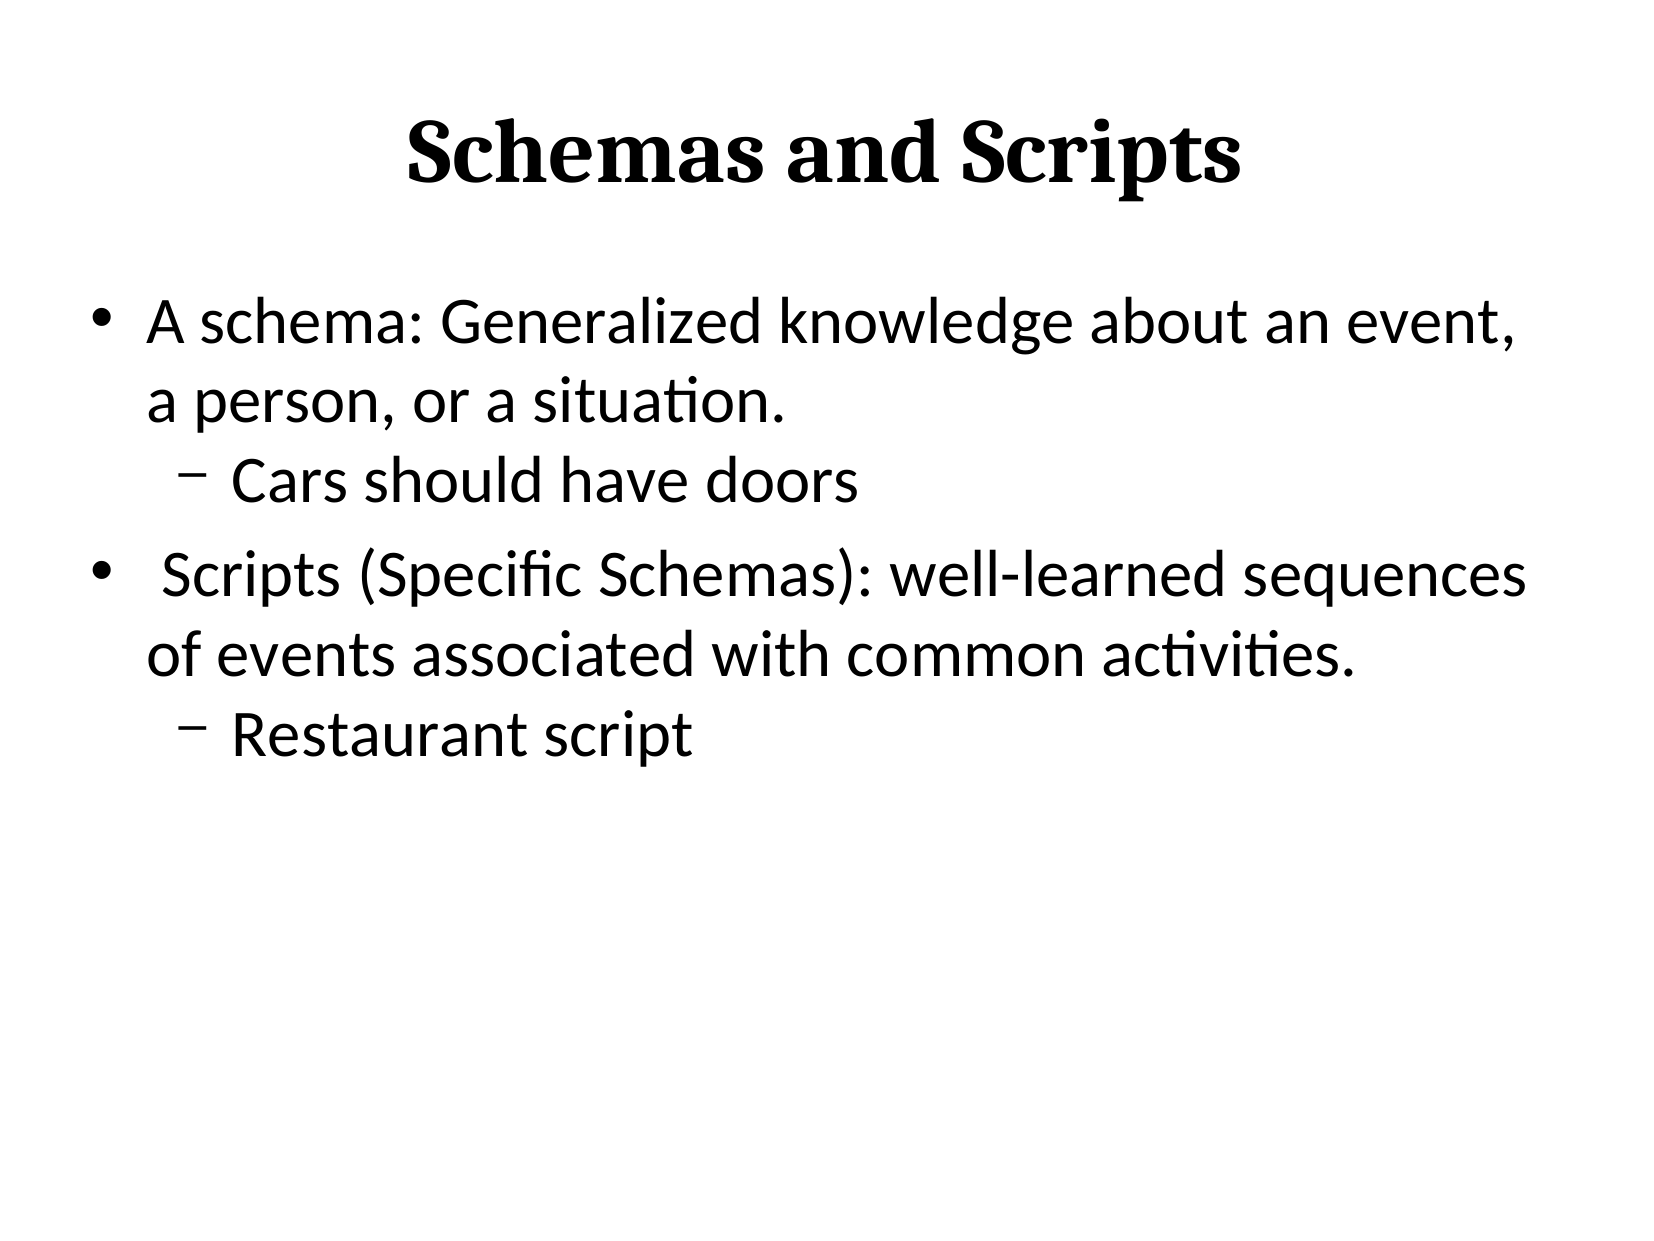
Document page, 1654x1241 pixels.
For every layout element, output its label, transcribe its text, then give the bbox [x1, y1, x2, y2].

list A schema: Generalized knowledge about an event, a person, or a situation. Cars should have doors Scripts (Specific Schemas): well-learned sequences of events associated with common activities. Restaurant script [75, 268, 1563, 1088]
title Schemas and Scripts [82, 49, 1571, 257]
